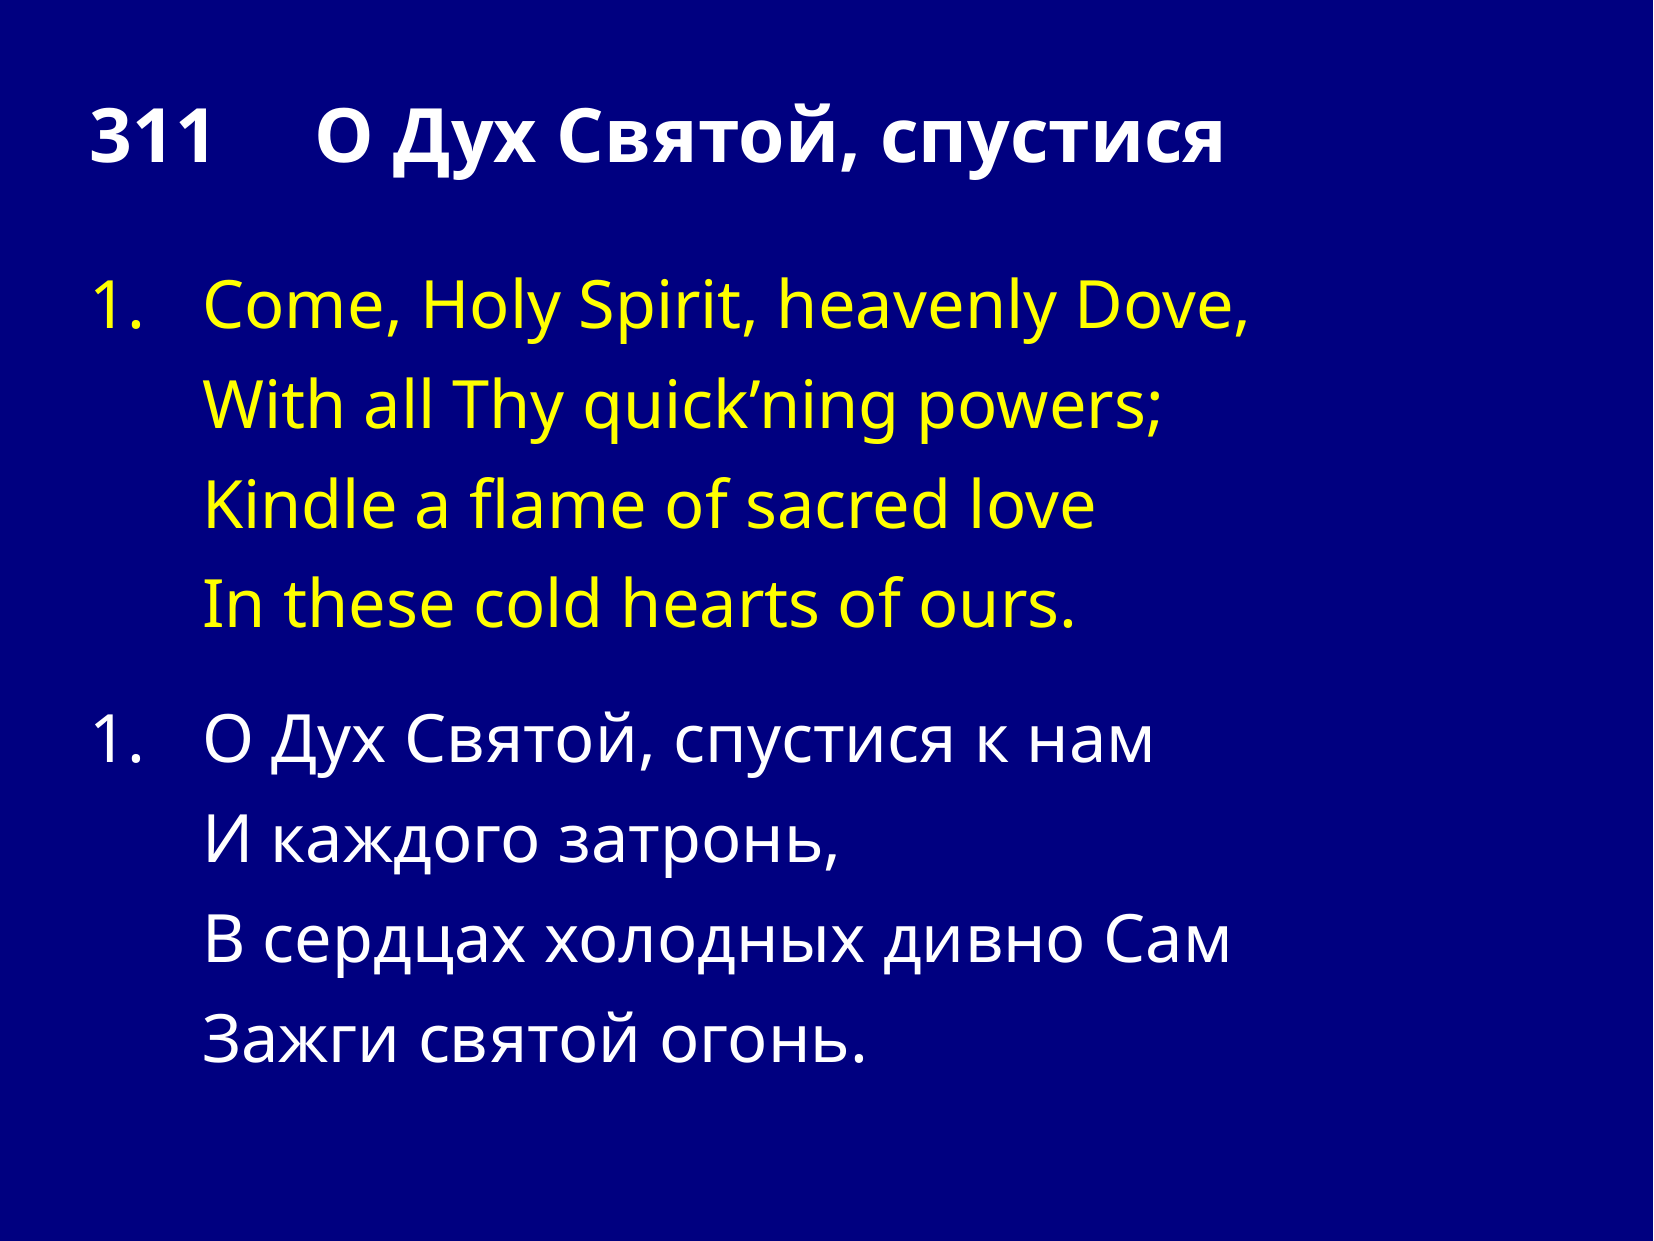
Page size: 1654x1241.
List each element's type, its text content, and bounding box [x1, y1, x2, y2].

text_box 1. Come, Holy Spirit, heavenly Dove, With all Thy quick’ning powers; Kindle a flame of sacred love In these cold hearts of ours. [75, 188, 1576, 638]
text_box 311 О Дух Святой, спустися [75, 75, 1576, 188]
text_box 1. О Дух Святой, спустися к нам И каждого затронь, В сердцах холодных дивно Сам Зажги святой огонь. [75, 675, 1576, 1163]
